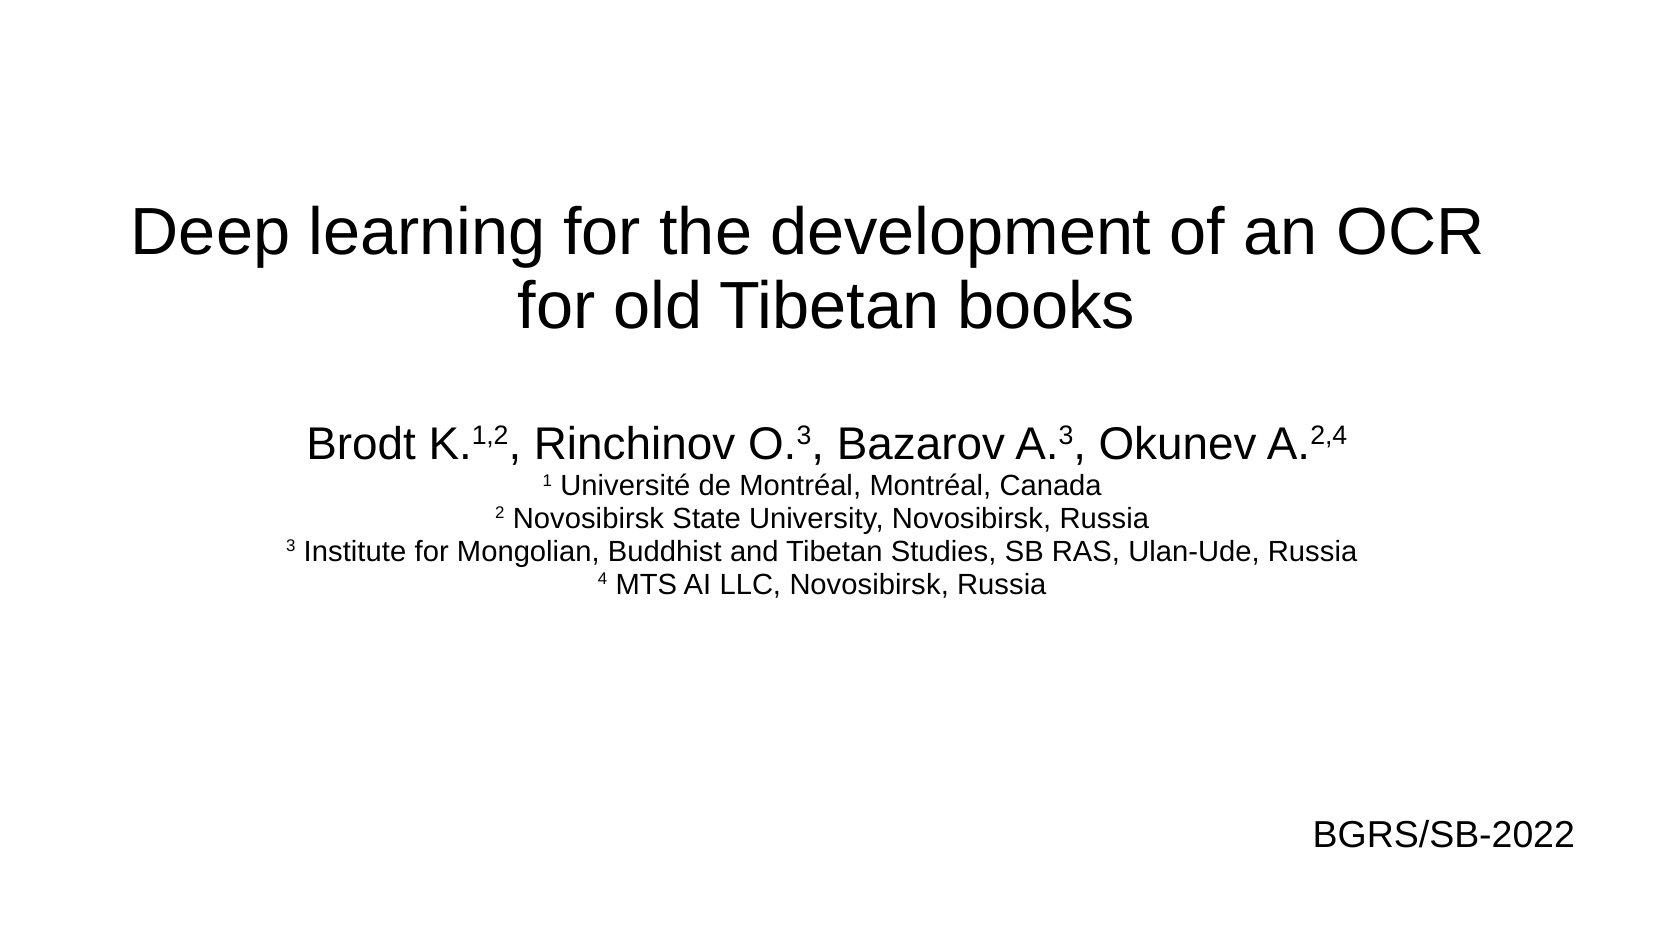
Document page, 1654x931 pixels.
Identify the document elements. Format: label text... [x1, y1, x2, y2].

text_box BGRS/SB-2022 [1275, 805, 1613, 863]
subtitle Deep learning for the development of an OCR for old Tibetan books Brodt K.1,2, Rinchinov O.3, Bazarov A.3, Okunev A.2,4 1 Université de Montréal, Montréal, Canada 2 Novosibirsk State University, Novosibirsk, Russia 3 Institute for Mongolian, Buddhist and Tibetan Studies, SB RAS, Ulan-Ude, Russia 4 MTS AI LLC, Novosibirsk, Russia [82, 37, 1571, 757]
